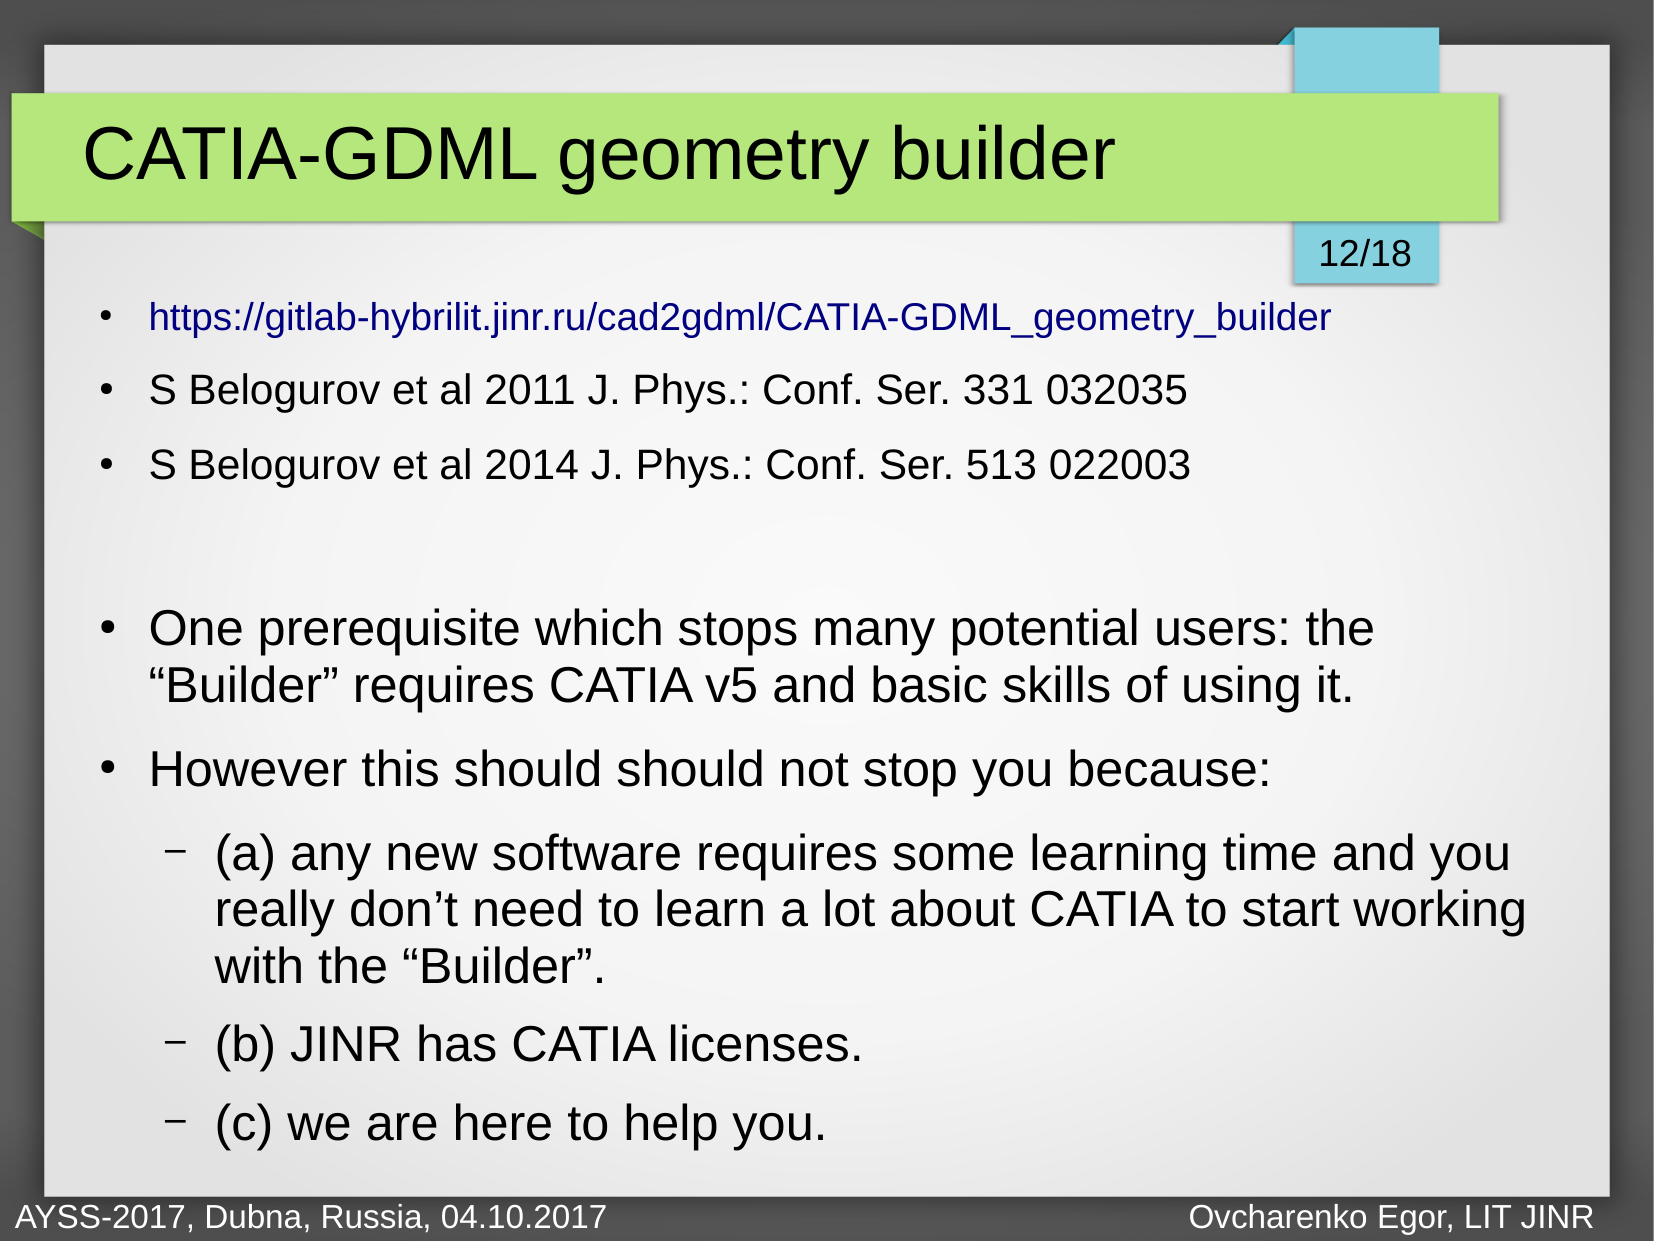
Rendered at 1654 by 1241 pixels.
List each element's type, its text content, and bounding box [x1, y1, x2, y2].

text_box AYSS-2017, Dubna, Russia, 04.10.2017 Ovcharenko Egor, LIT JINR [0, 1190, 1613, 1241]
picture [0, 0, 1654, 1241]
title CATIA-GDML geometry builder [82, 94, 1264, 213]
list https://gitlab-hybrilit.jinr.ru/cad2gdml/CATIA-GDML_geometry_builder S Belogurov et al 2011 J. Phys.: Conf. Ser. 331 032035 S Belogurov et al 2014 J. Phys.: Conf. Ser. 513 022003 One prerequisite which stops many potential users: the “Builder” requires CATIA v5 and basic skills of using it. However this should should not stop you because: (a) any new software requires some learning time and you really don’t need to learn a lot about CATIA to start working with the “Builder”. (b) JINR has CATIA licenses. (c) we are here to help you. [82, 295, 1571, 1156]
text_box 12/18 [1290, 225, 1441, 282]
